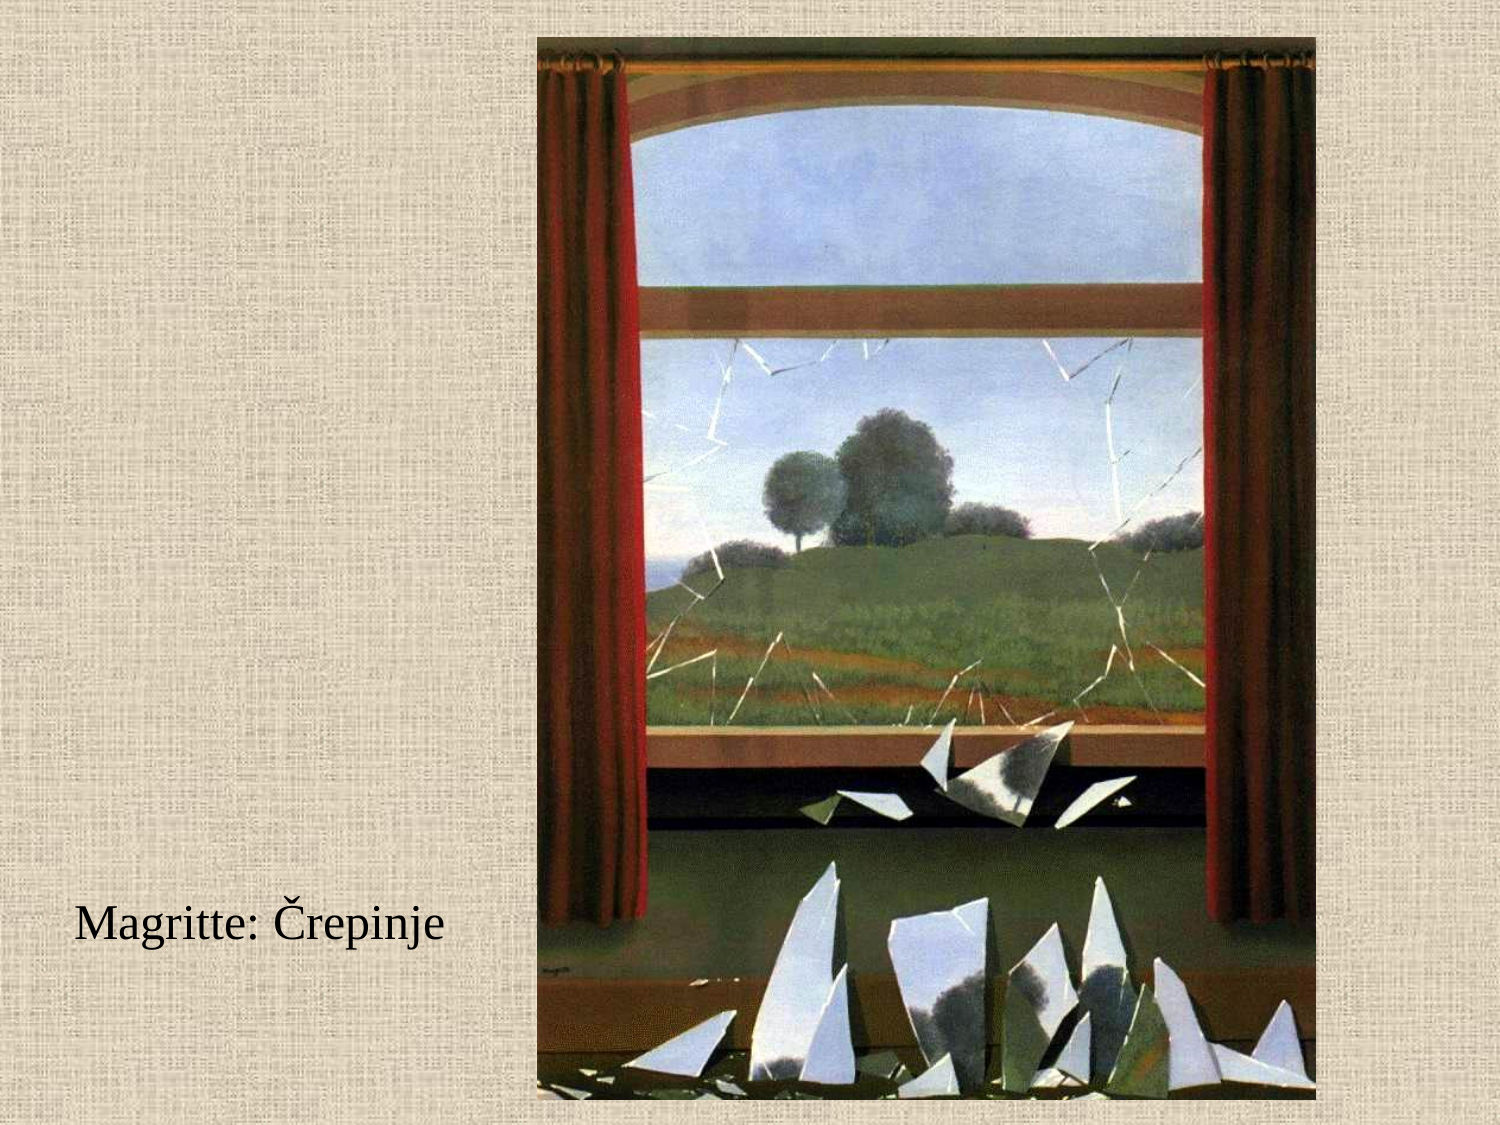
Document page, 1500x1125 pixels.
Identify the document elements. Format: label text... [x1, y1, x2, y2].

text_box Magritte: Črepinje [59, 881, 461, 957]
picture [0, 0, 1500, 1125]
